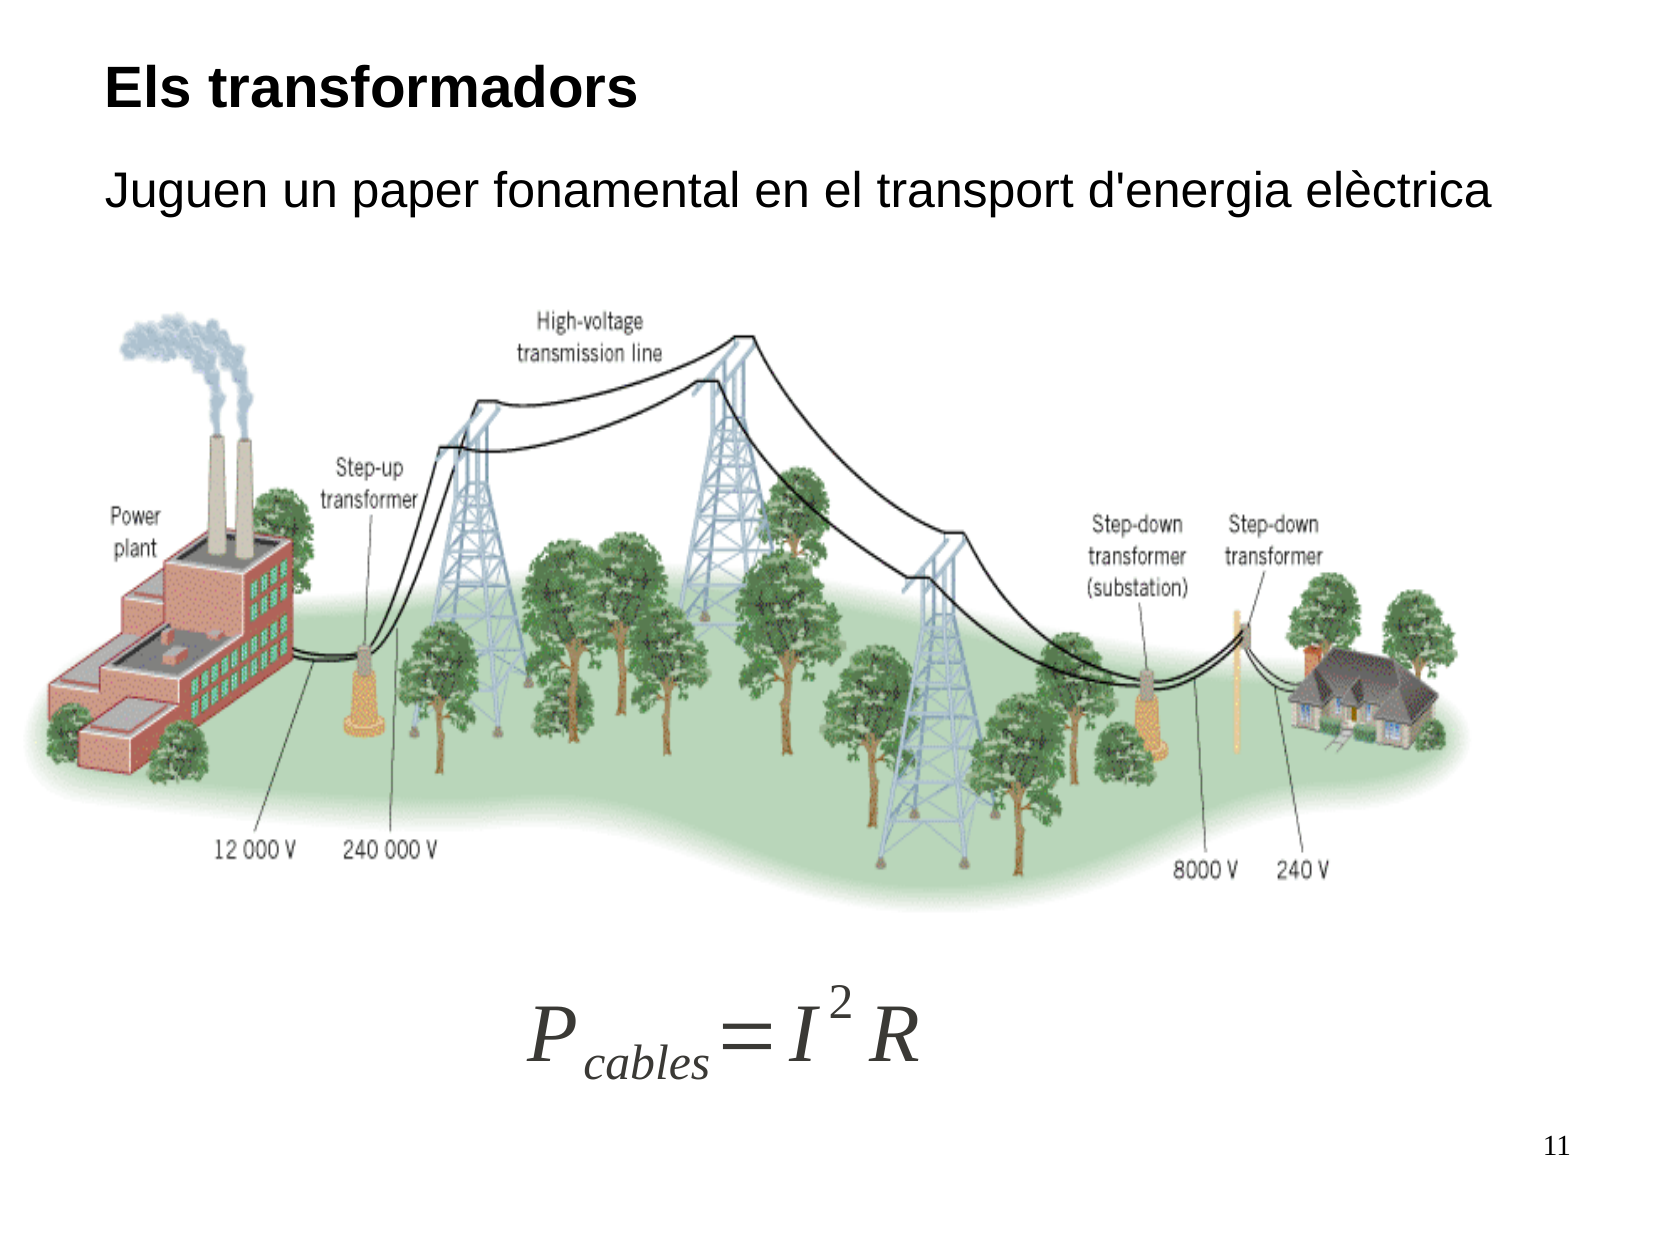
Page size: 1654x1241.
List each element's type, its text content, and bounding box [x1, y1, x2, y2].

chart [514, 975, 931, 1091]
text_box Els transformadors Juguen un paper fonamental en el transport d'energia elèctrica [90, 47, 1531, 226]
picture [22, 306, 1473, 916]
